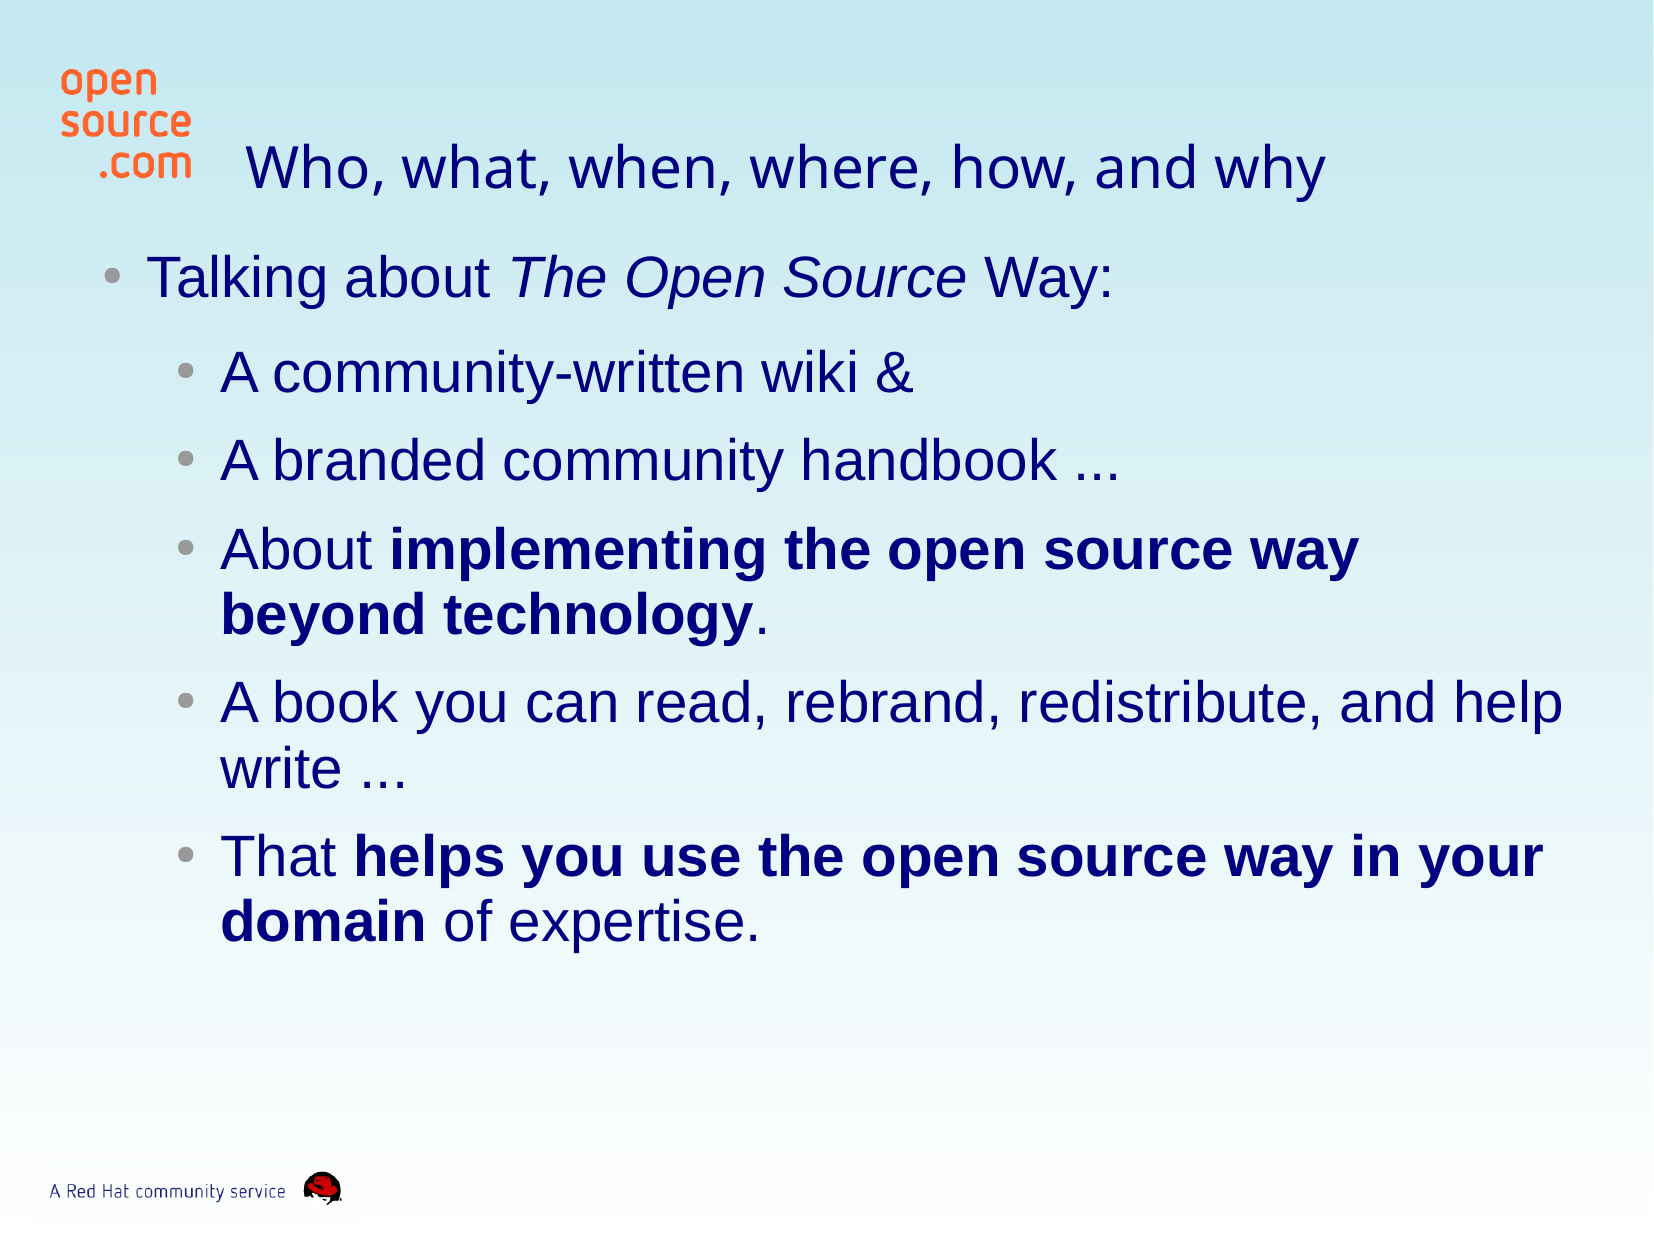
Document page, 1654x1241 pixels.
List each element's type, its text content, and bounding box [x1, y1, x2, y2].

list Talking about The Open Source Way: A community-written wiki & A branded community handbook ... About implementing the open source way beyond technology. A book you can read, rebrand, redistribute, and help write ... That helps you use the open source way in your domain of expertise. [86, 244, 1576, 1039]
picture [0, 0, 1654, 1241]
text_box Who, what, when, where, how, and why [230, 118, 1570, 201]
